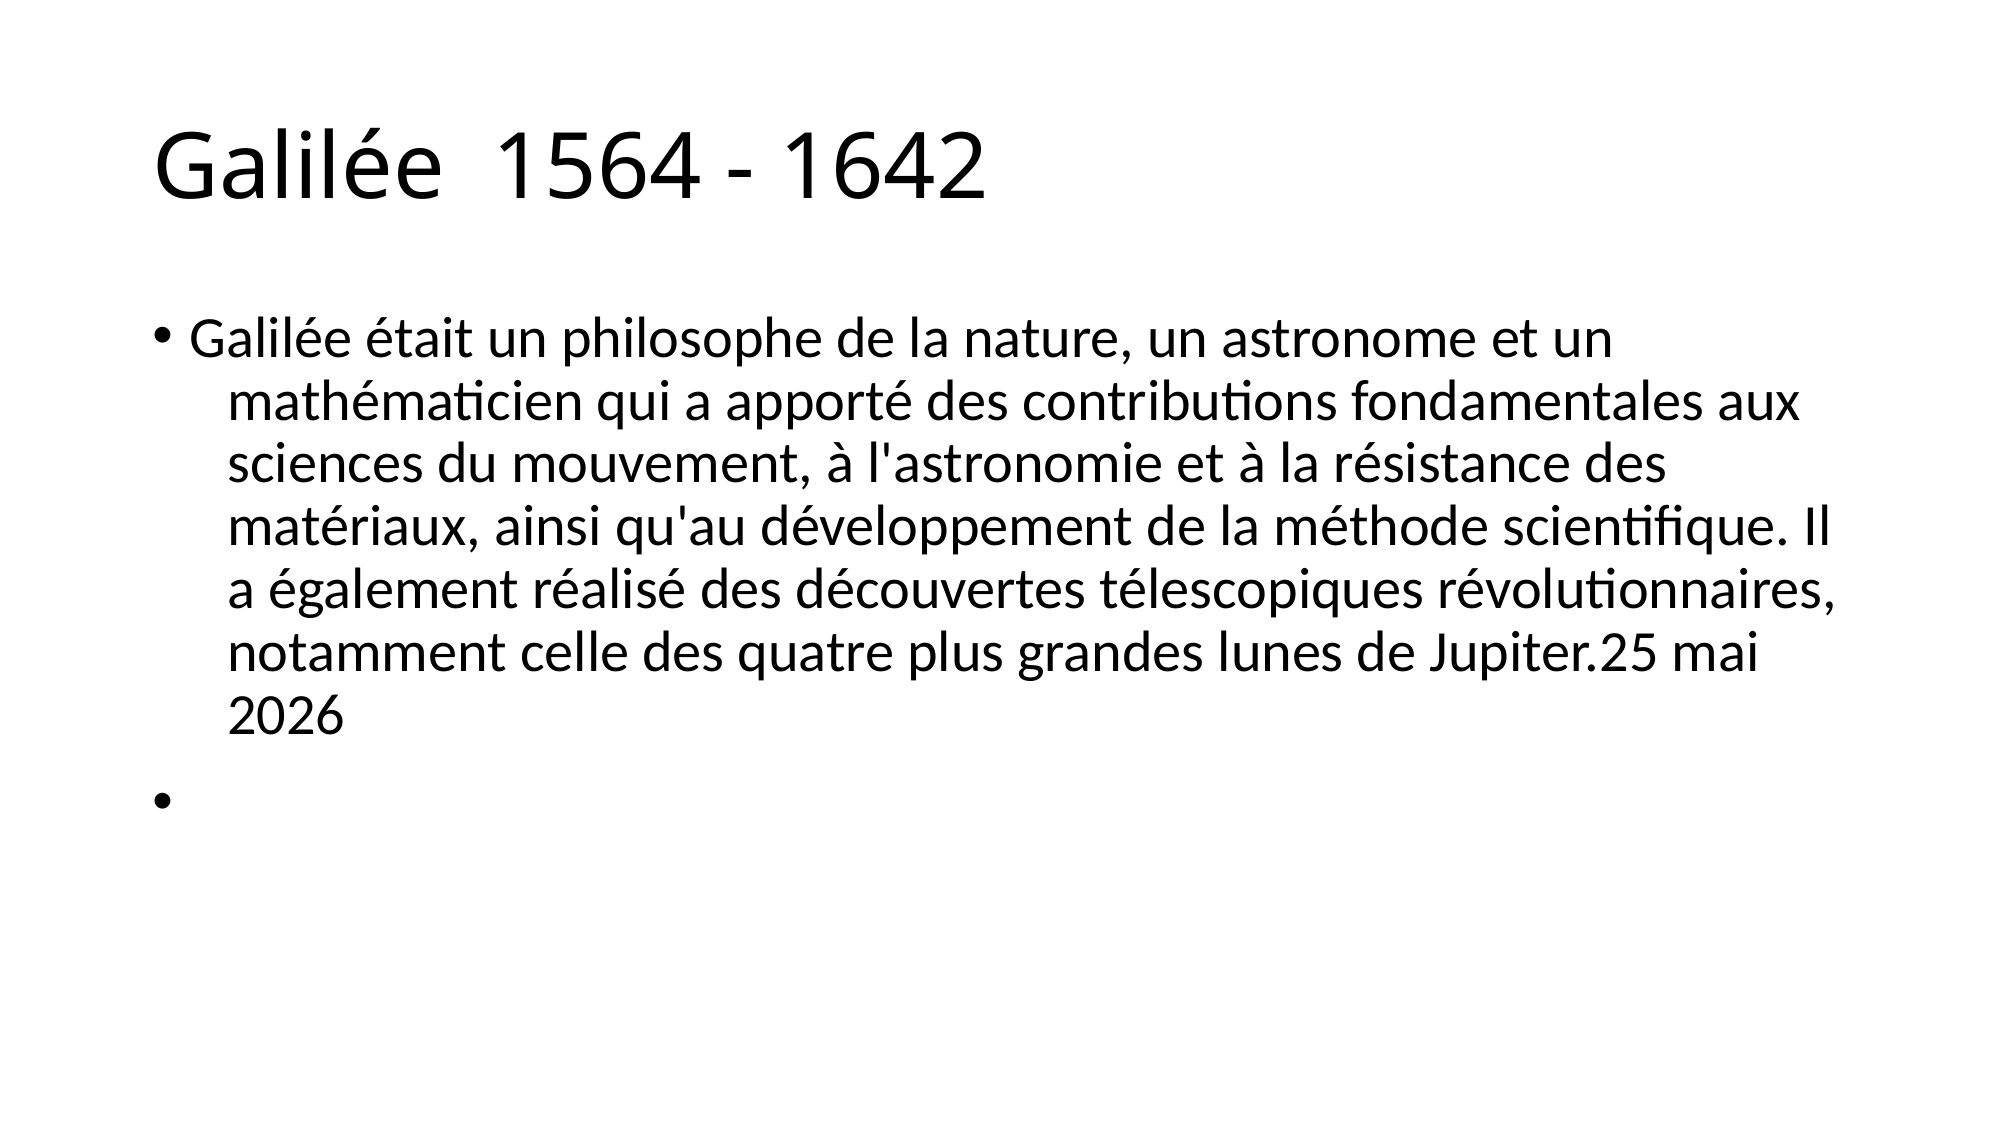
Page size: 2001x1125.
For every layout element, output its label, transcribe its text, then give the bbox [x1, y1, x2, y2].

title Galilée 1564 - 1642 [137, 59, 1863, 278]
list Galilée était un philosophe de la nature, un astronome et un mathématicien qui a apporté des contributions fondamentales aux sciences du mouvement, à l'astronomie et à la résistance des matériaux, ainsi qu'au développement de la méthode scientifique. Il a également réalisé des découvertes télescopiques révolutionnaires, notamment celle des quatre plus grandes lunes de Jupiter.25 mai 2026 [137, 299, 1863, 1014]
